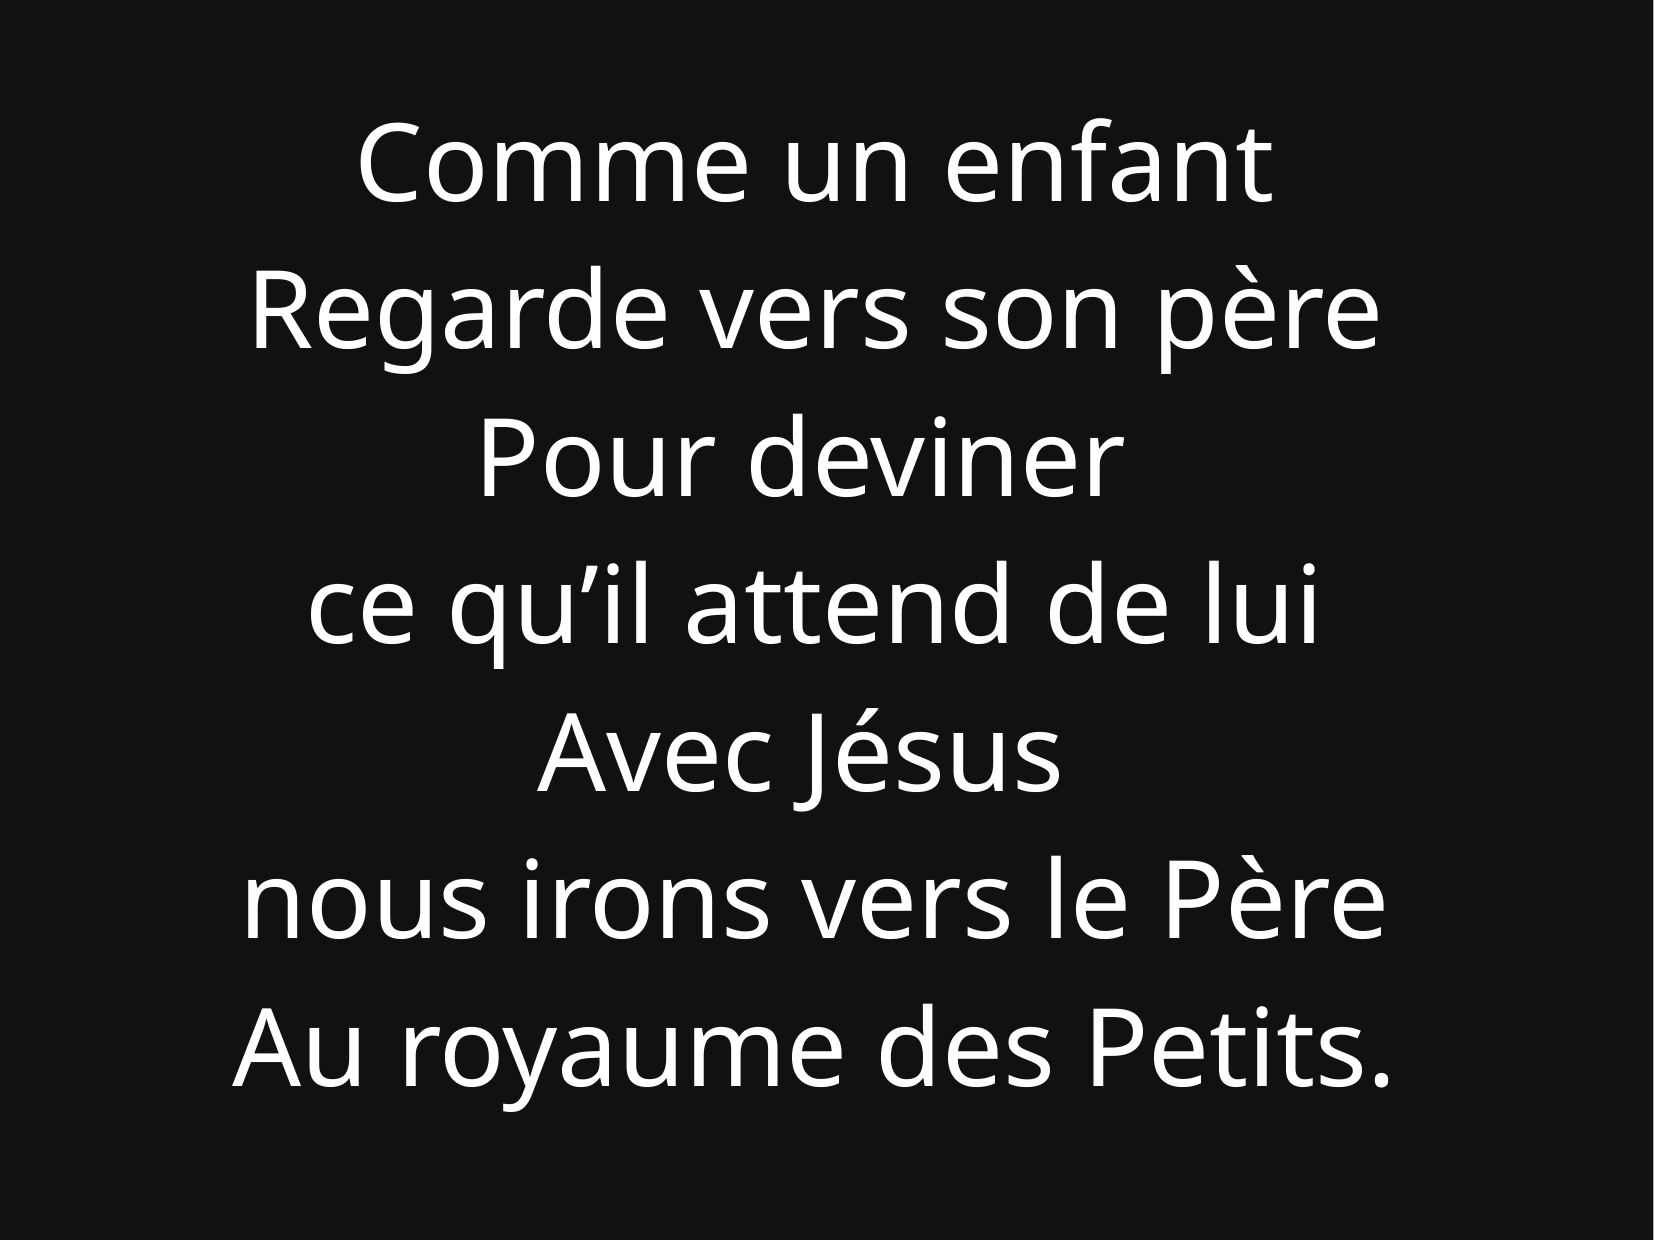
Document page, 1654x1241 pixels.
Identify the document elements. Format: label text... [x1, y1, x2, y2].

subtitle Comme un enfant Regarde vers son père Pour deviner ce qu’il attend de lui Avec Jésus nous irons vers le Père Au royaume des Petits. [70, 70, 1560, 1133]
